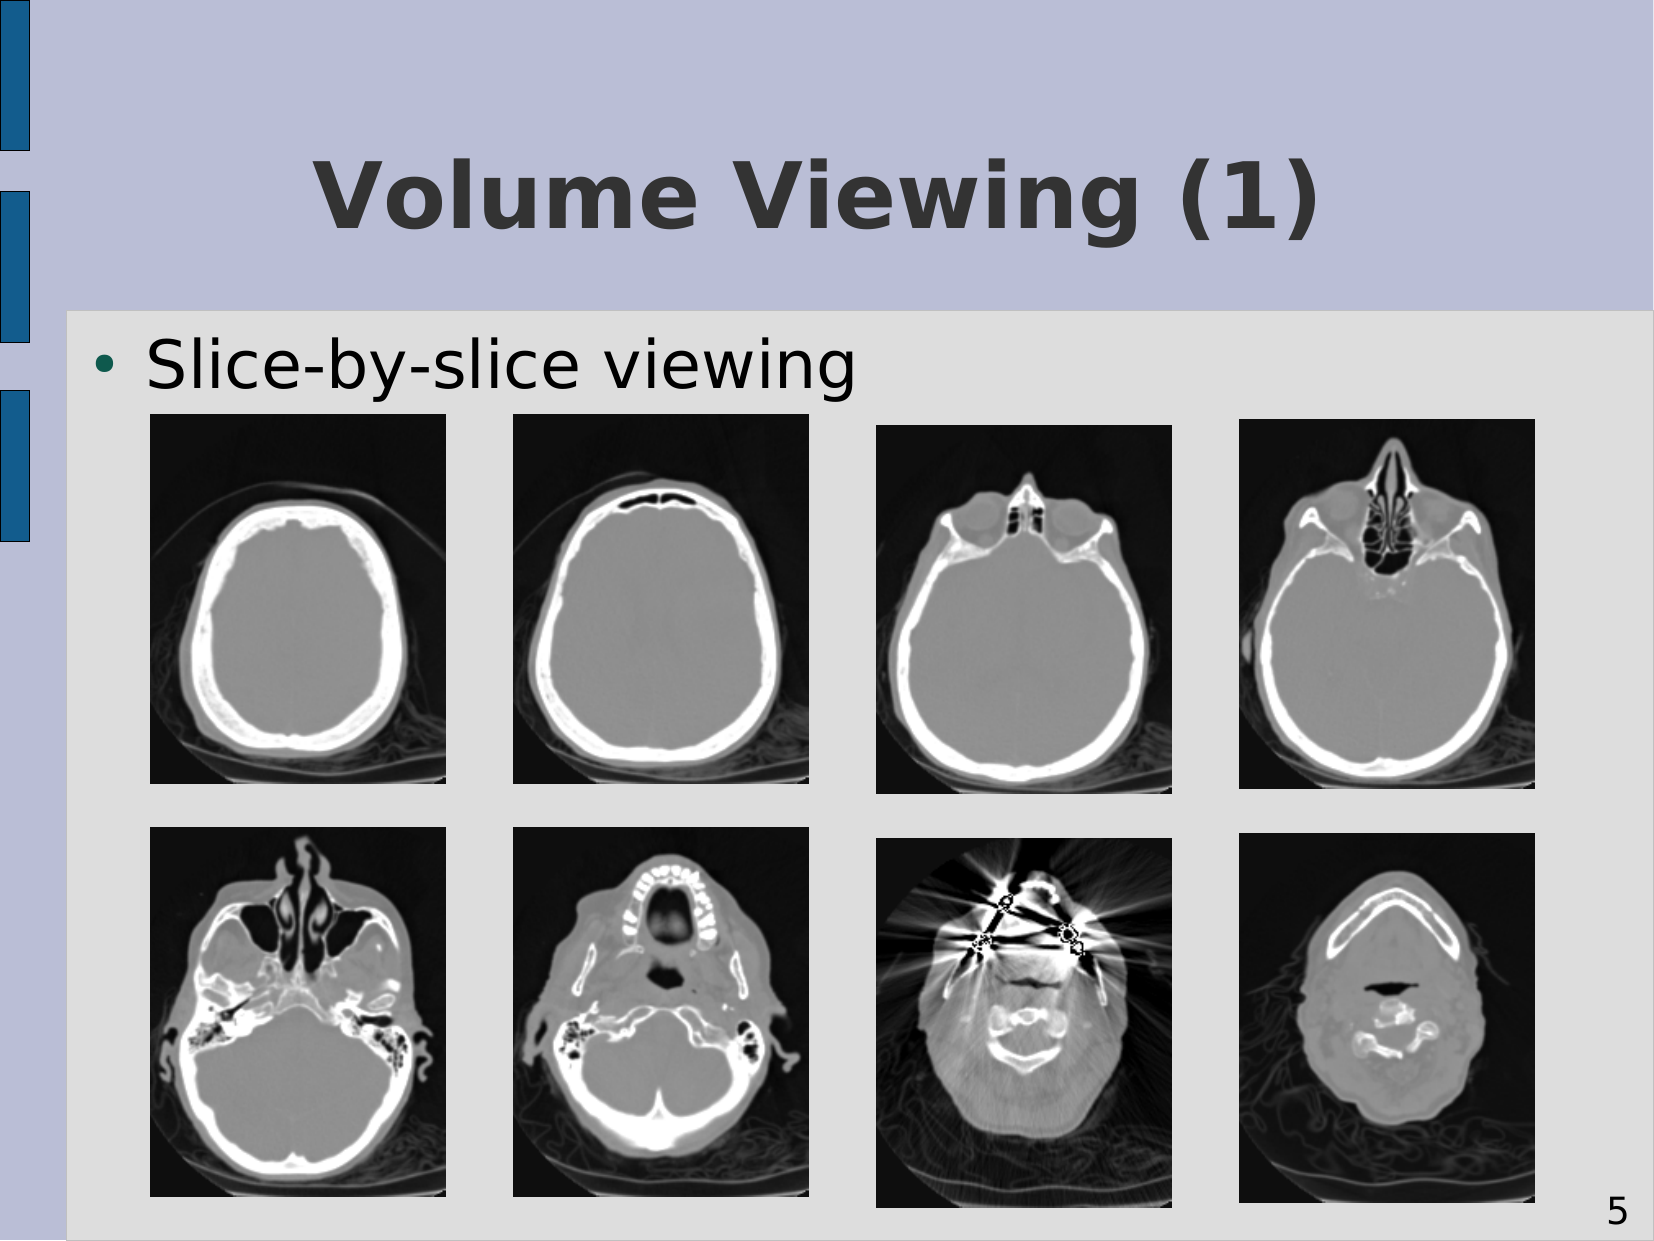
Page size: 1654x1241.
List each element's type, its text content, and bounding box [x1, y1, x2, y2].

picture [1239, 833, 1535, 1203]
title Volume Viewing (1) [112, 92, 1525, 301]
picture [513, 827, 809, 1197]
picture [876, 425, 1172, 794]
picture [150, 414, 446, 784]
picture [150, 827, 446, 1197]
list Slice-by-slice viewing [75, 327, 1654, 1109]
picture [513, 414, 809, 784]
picture [876, 838, 1172, 1208]
picture [1239, 419, 1535, 789]
